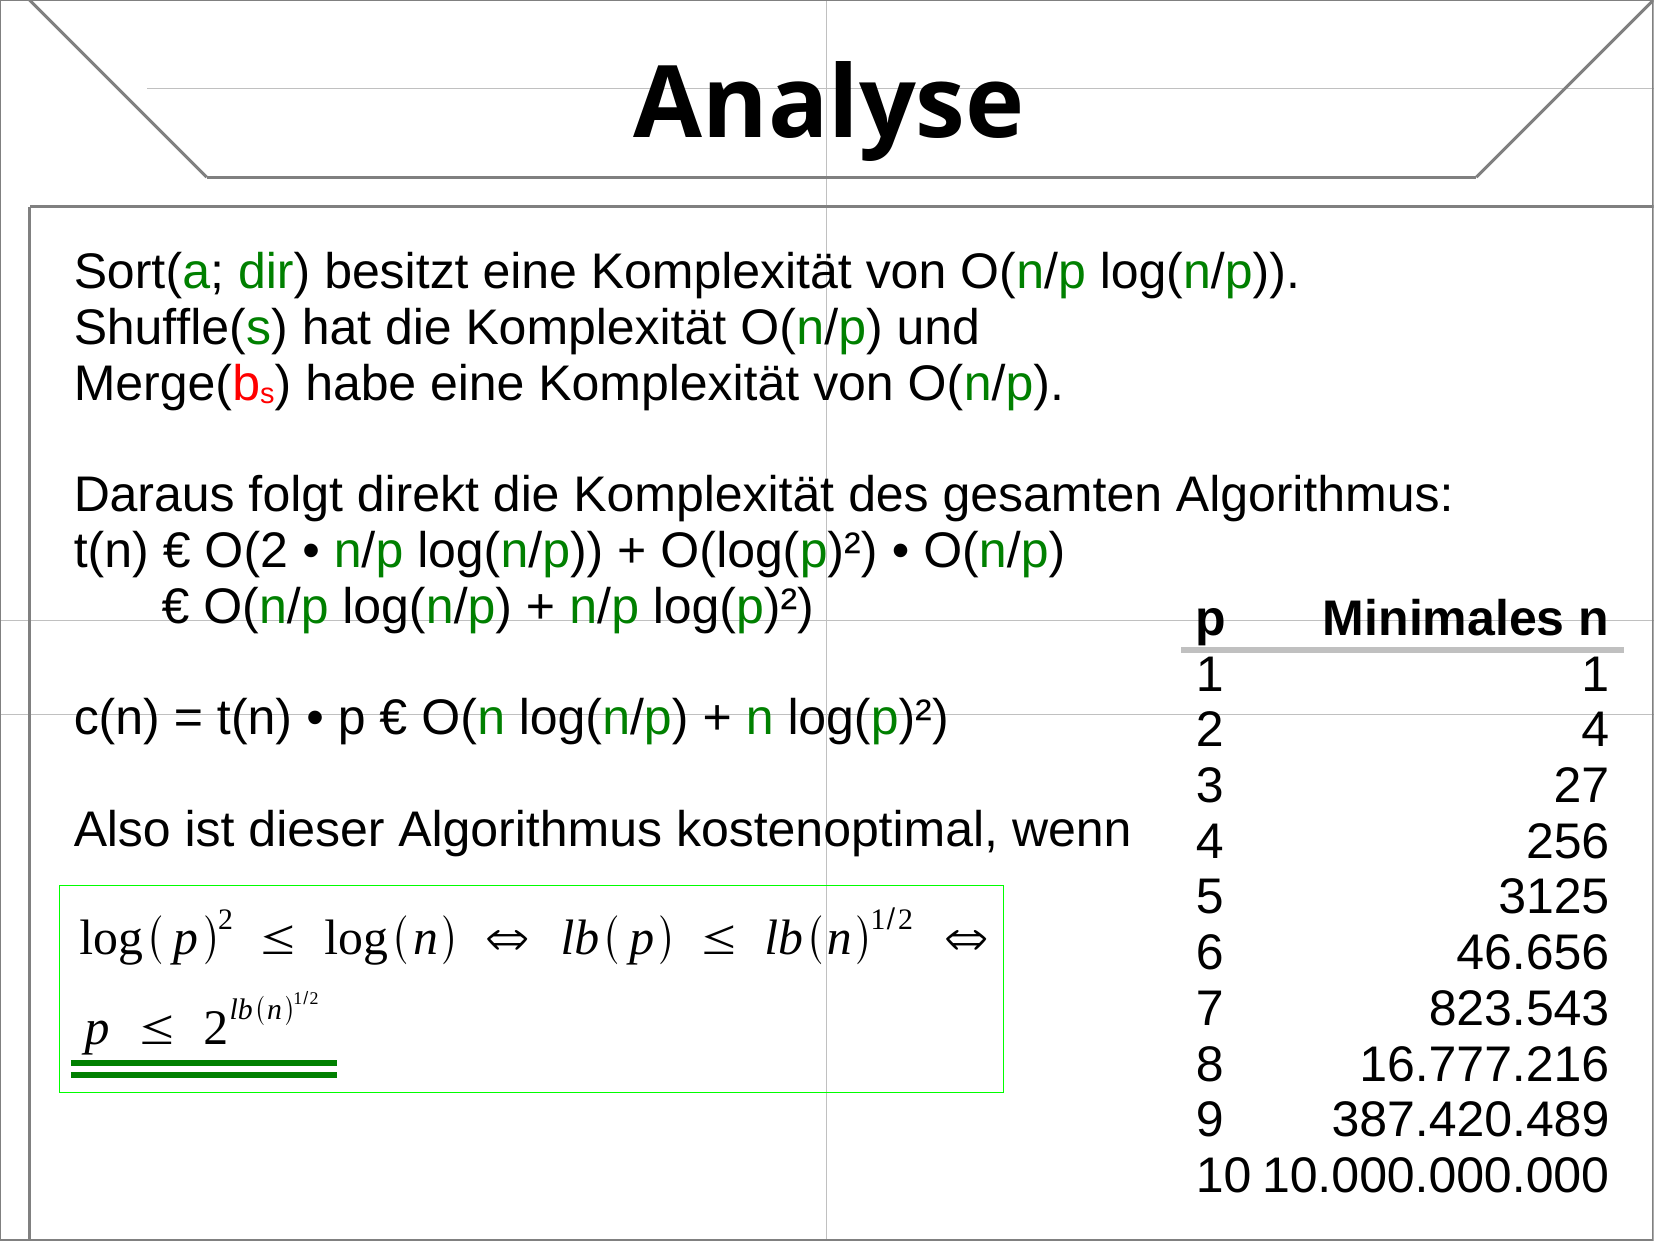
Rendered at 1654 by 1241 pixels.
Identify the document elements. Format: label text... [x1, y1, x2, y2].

chart [70, 988, 325, 1056]
chart [71, 903, 996, 968]
text_box Analyse [661, 23, 997, 153]
text_box p 1 2 3 4 5 6 7 8 9 10 [1181, 582, 1270, 647]
text_box p 1 2 3 4 5 6 7 8 9 10 [1181, 653, 1270, 1212]
text_box Minimales n 1 4 27 256 3125 46.656 823.543 16.777.216 387.420.489 10.000.000.000 [1270, 582, 1625, 1212]
text_box Sort(a; dir) besitzt eine Komplexität von O(n/p log(n/p)). Shuffle(s) hat die Komplexität O(n/p) und Merge(bs) habe eine Komplexität von O(n/p). Daraus folgt direkt die Komplexität des gesamten Algorithmus: t(n) € O(2 • n/p log(n/p)) + O(log(p)²) • O(n/p) € O(n/p log(n/p) + n/p log(p)²) c(n) = t(n) • p € O(n log(n/p) + n log(p)²) Also ist dieser Algorithmus kostenoptimal, wenn [59, 236, 1620, 881]
